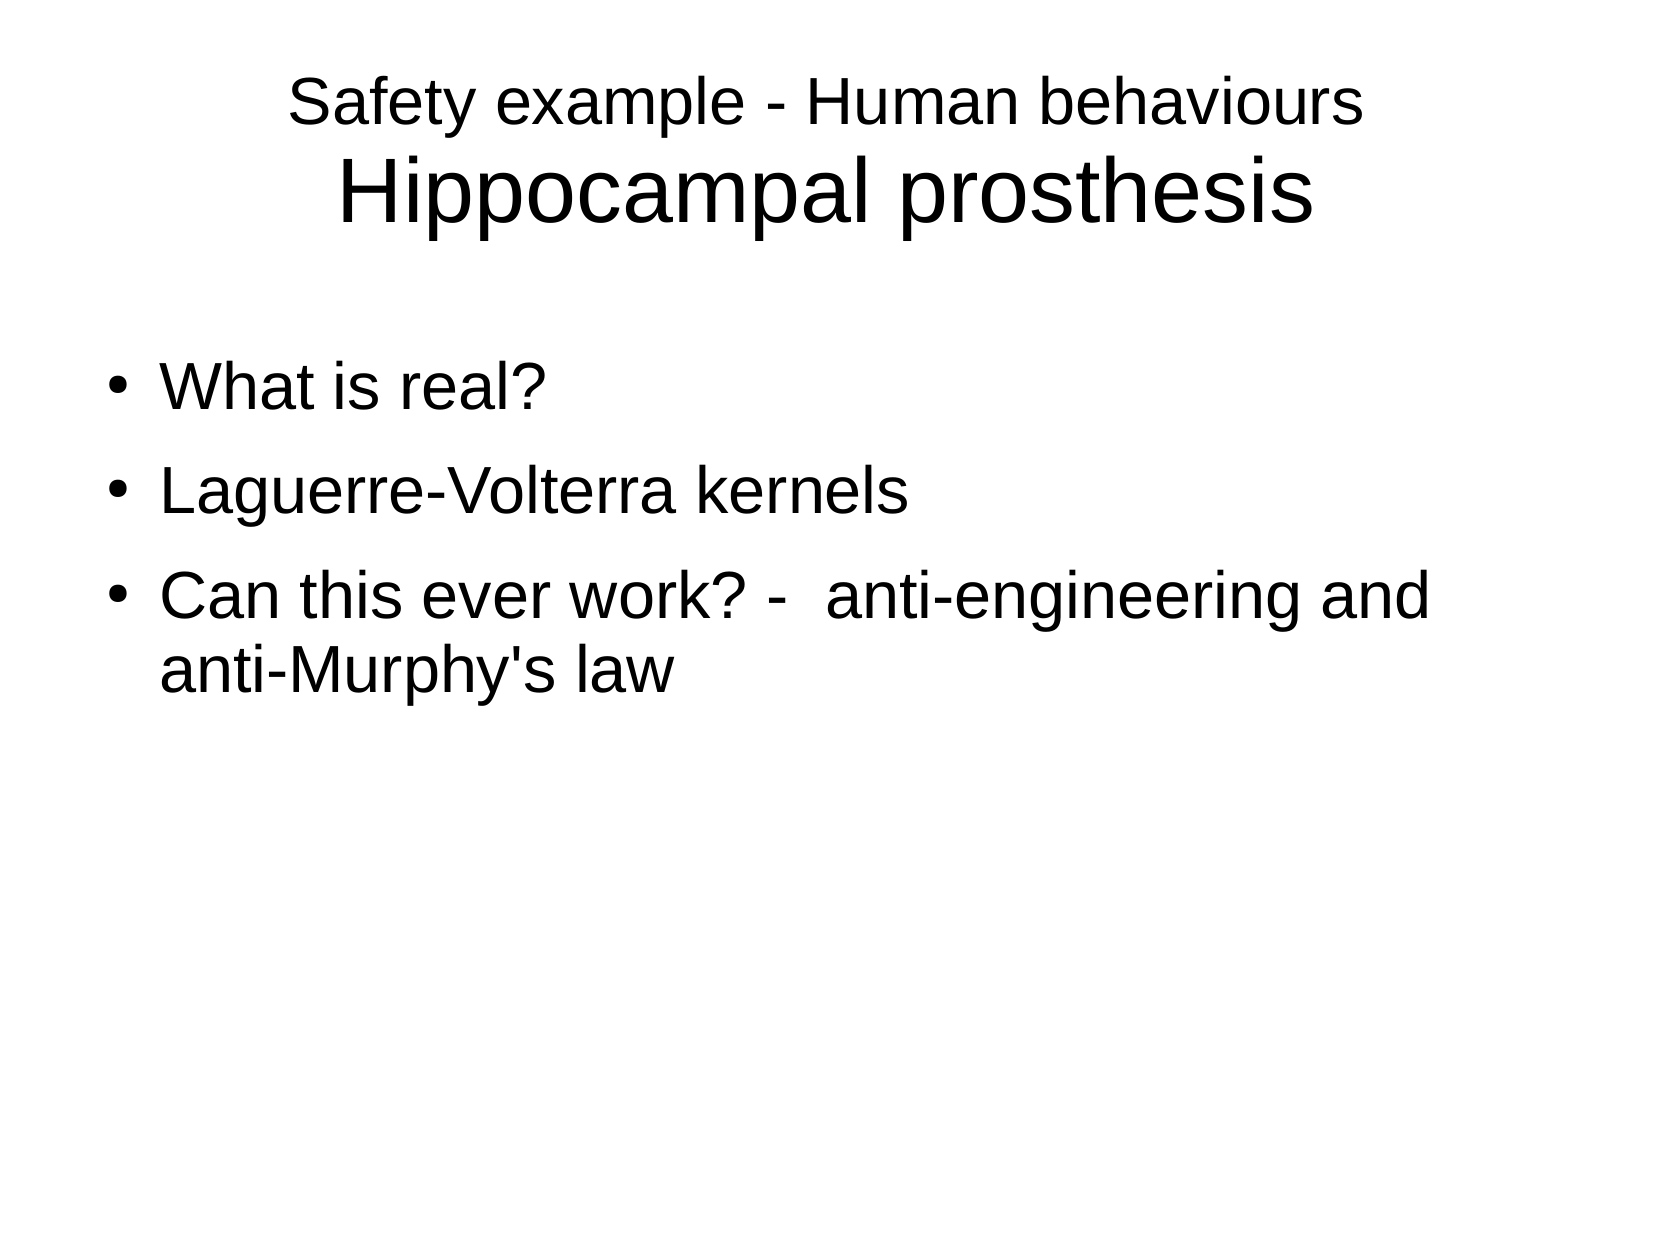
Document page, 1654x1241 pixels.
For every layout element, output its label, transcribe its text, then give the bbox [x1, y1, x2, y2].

list What is real? Laguerre-Volterra kernels Can this ever work? - anti-engineering and anti-Murphy's law [88, 349, 1577, 1069]
title Safety example - Human behaviours Hippocampal prosthesis [82, 49, 1571, 257]
